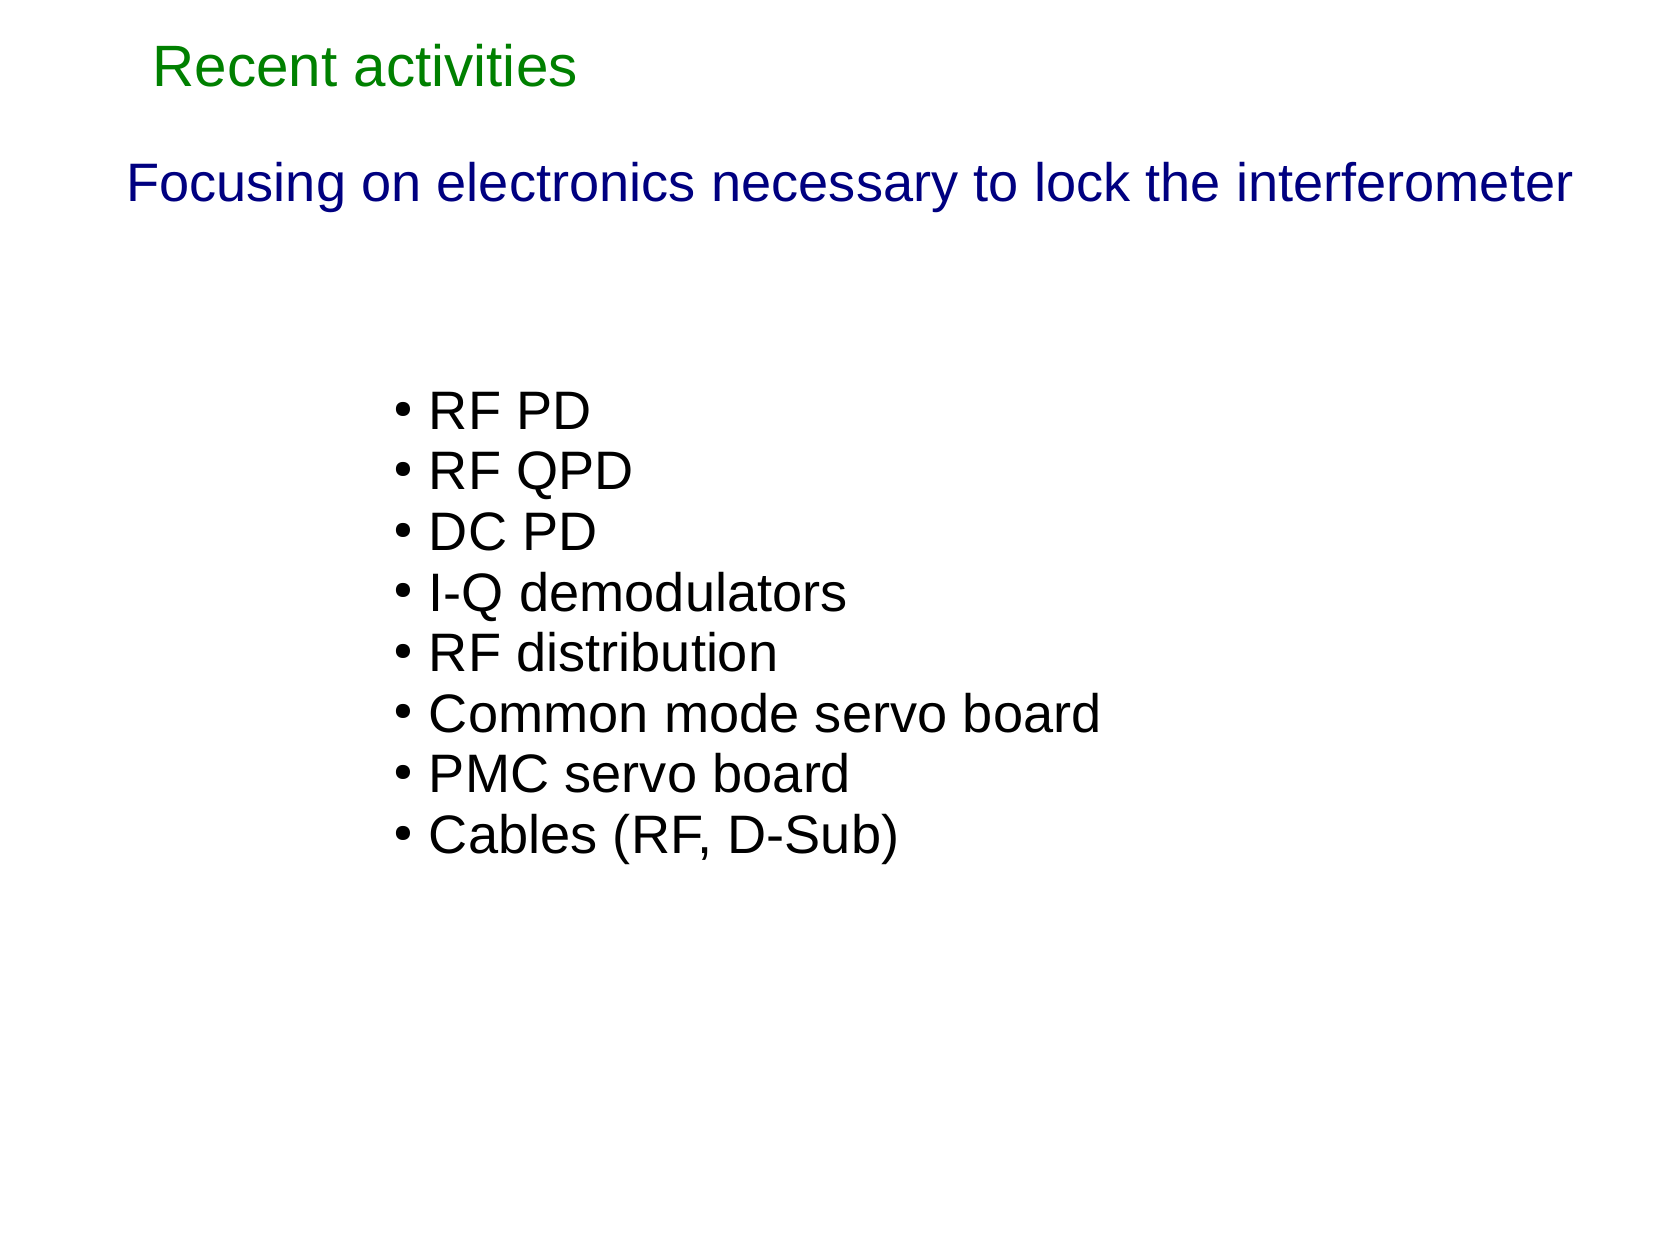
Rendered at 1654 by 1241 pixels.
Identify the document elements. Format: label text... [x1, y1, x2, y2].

text_box Recent activities [137, 26, 594, 107]
text_box RF PD RF QPD DC PD I-Q demodulators RF distribution Common mode servo board PMC servo board Cables (RF, D-Sub) [378, 373, 1118, 875]
text_box Focusing on electronics necessary to lock the interferometer [111, 145, 1591, 221]
